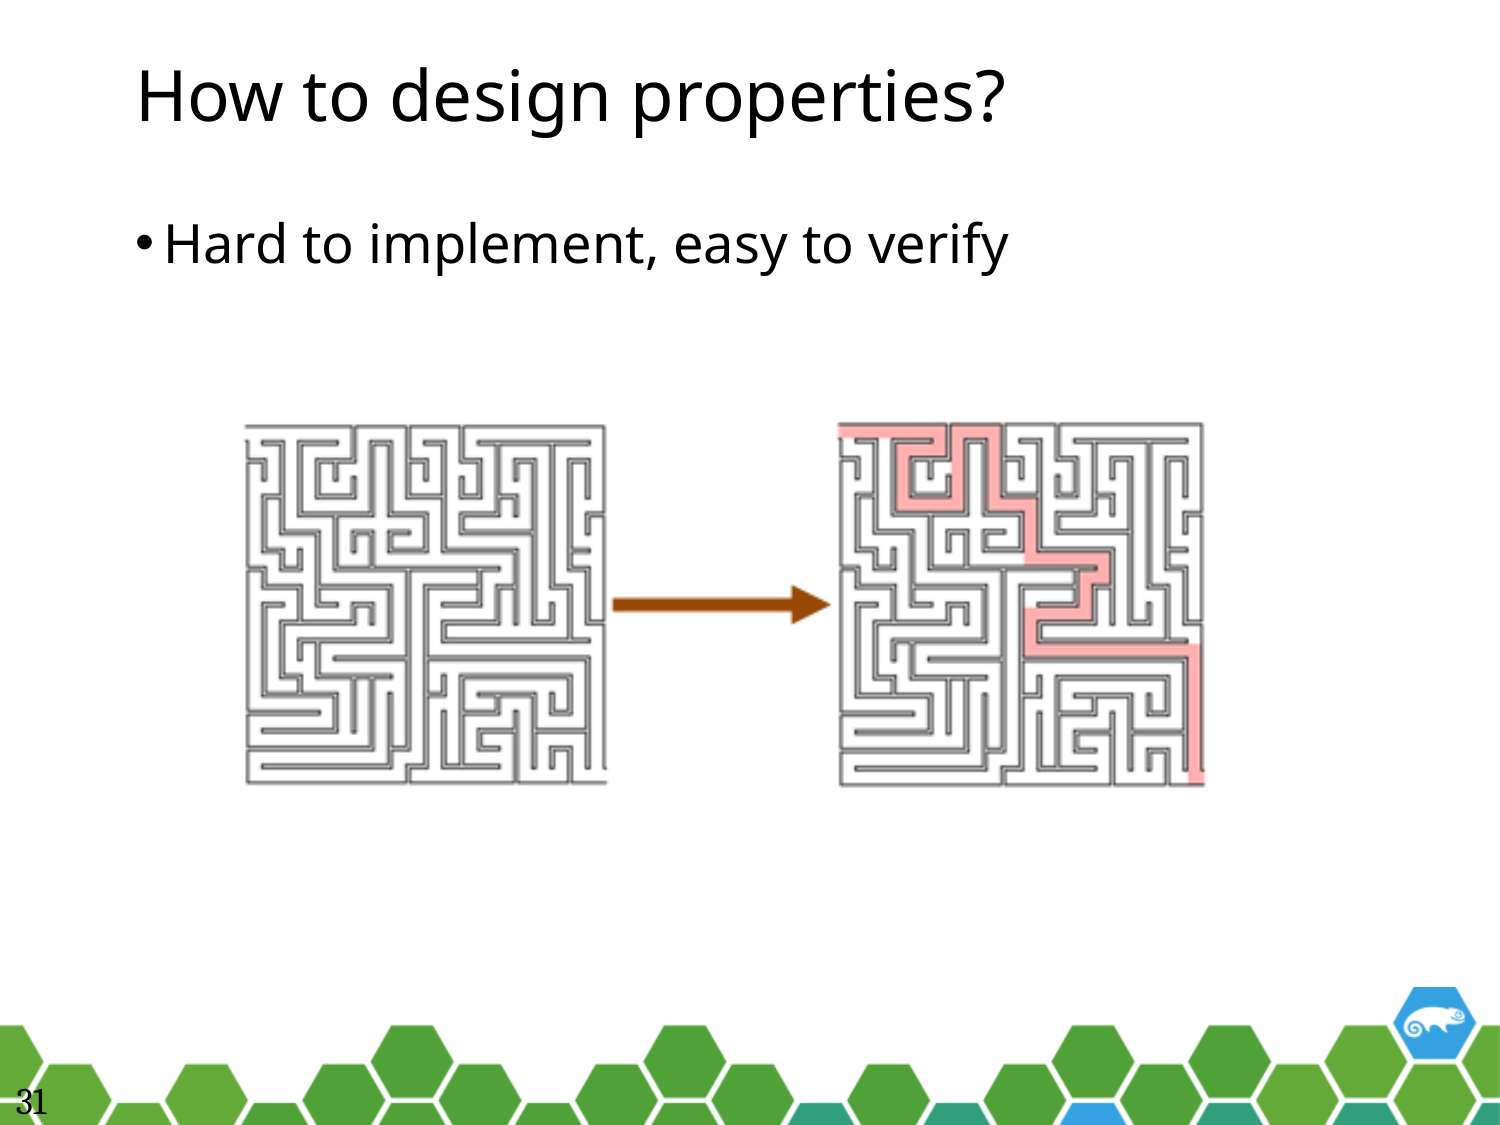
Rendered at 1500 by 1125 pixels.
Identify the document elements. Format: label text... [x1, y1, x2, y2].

picture [0, 987, 1500, 1125]
text_box How to design properties? [134, 12, 1371, 175]
picture [222, 403, 1238, 819]
text_box Hard to implement, easy to verify [134, 208, 1371, 862]
